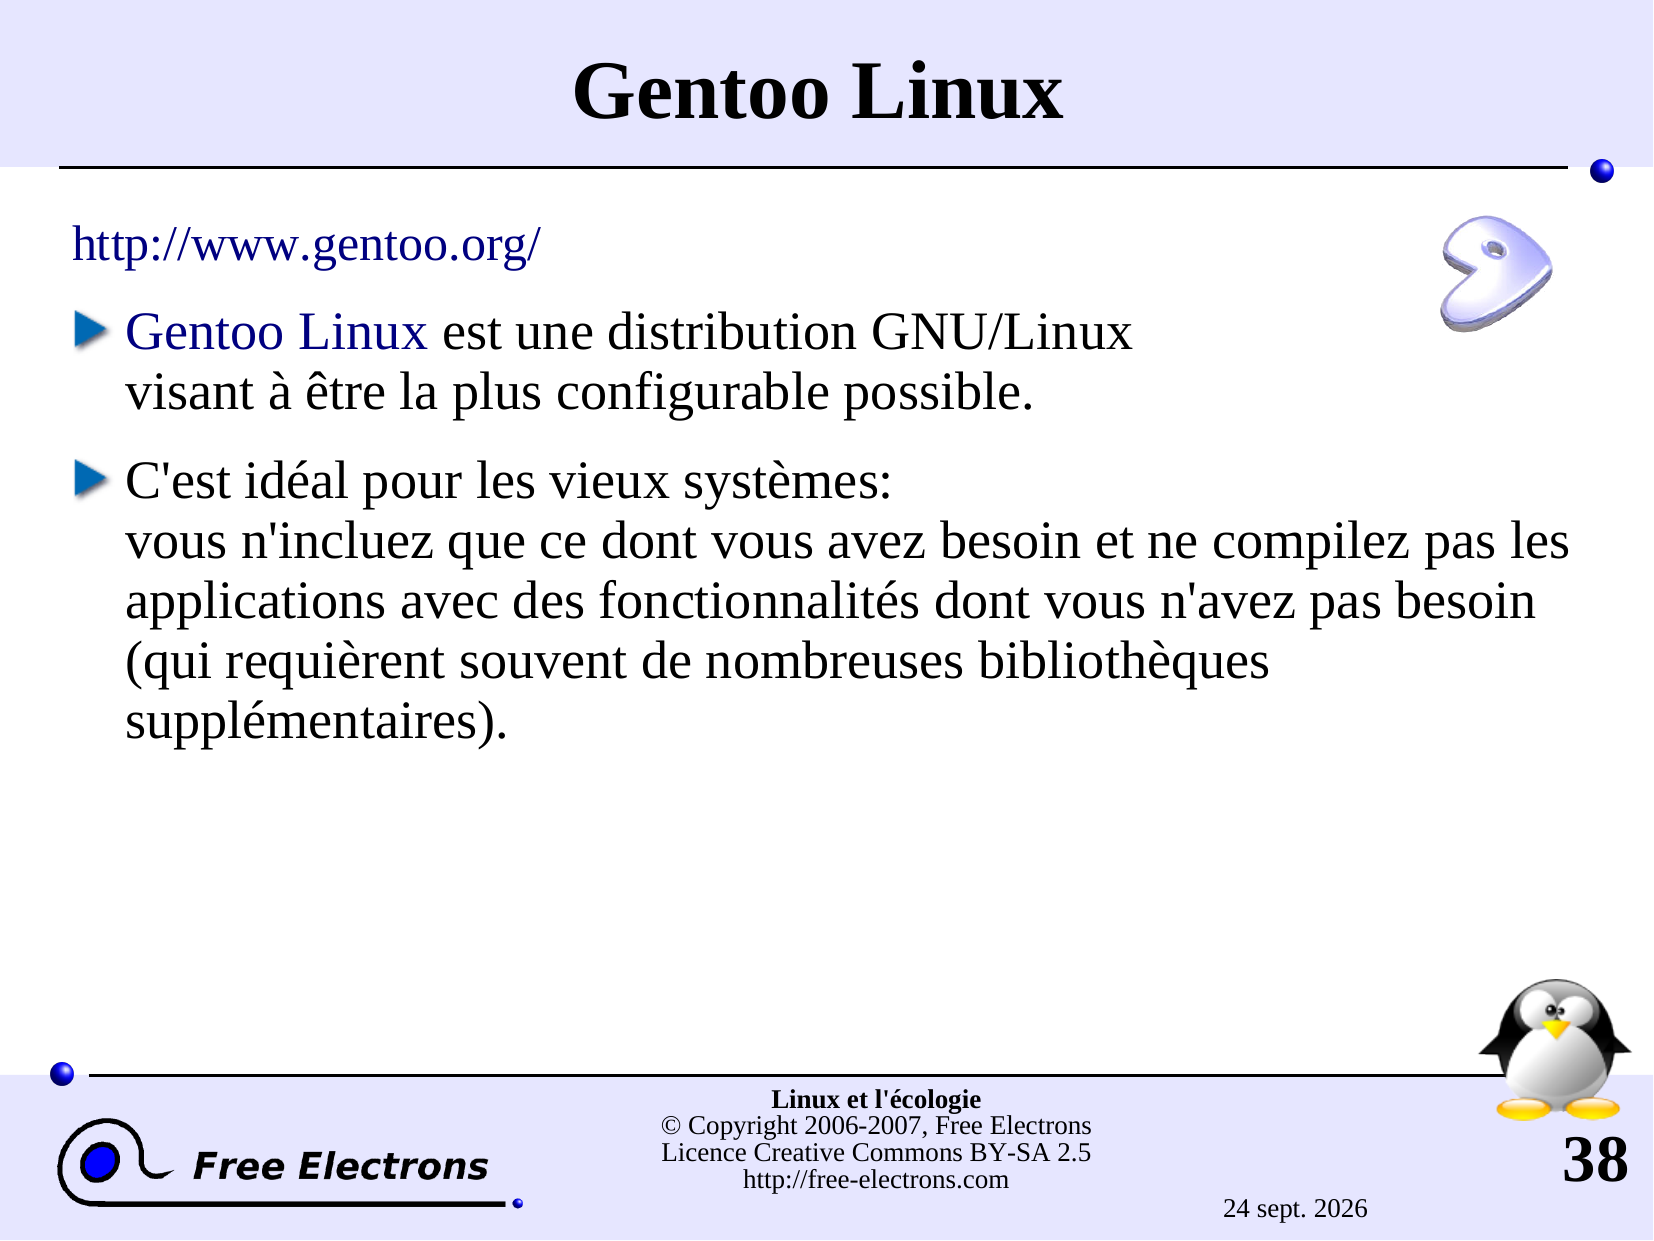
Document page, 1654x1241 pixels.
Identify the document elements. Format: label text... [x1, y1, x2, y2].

picture [50, 1107, 527, 1216]
title Gentoo Linux [33, 29, 1604, 153]
picture [1434, 213, 1555, 336]
picture [1476, 979, 1634, 1121]
list http://www.gentoo.org/ Gentoo Linux est une distribution GNU/Linux visant à être la plus configurable possible. C'est idéal pour les vieux systèmes: vous n'incluez que ce dont vous avez besoin et ne compilez pas les applications avec des fonctionnalités dont vous n'avez pas besoin (qui requièrent souvent de nombreuses bibliothèques supplémentaires). [54, 216, 1574, 1066]
